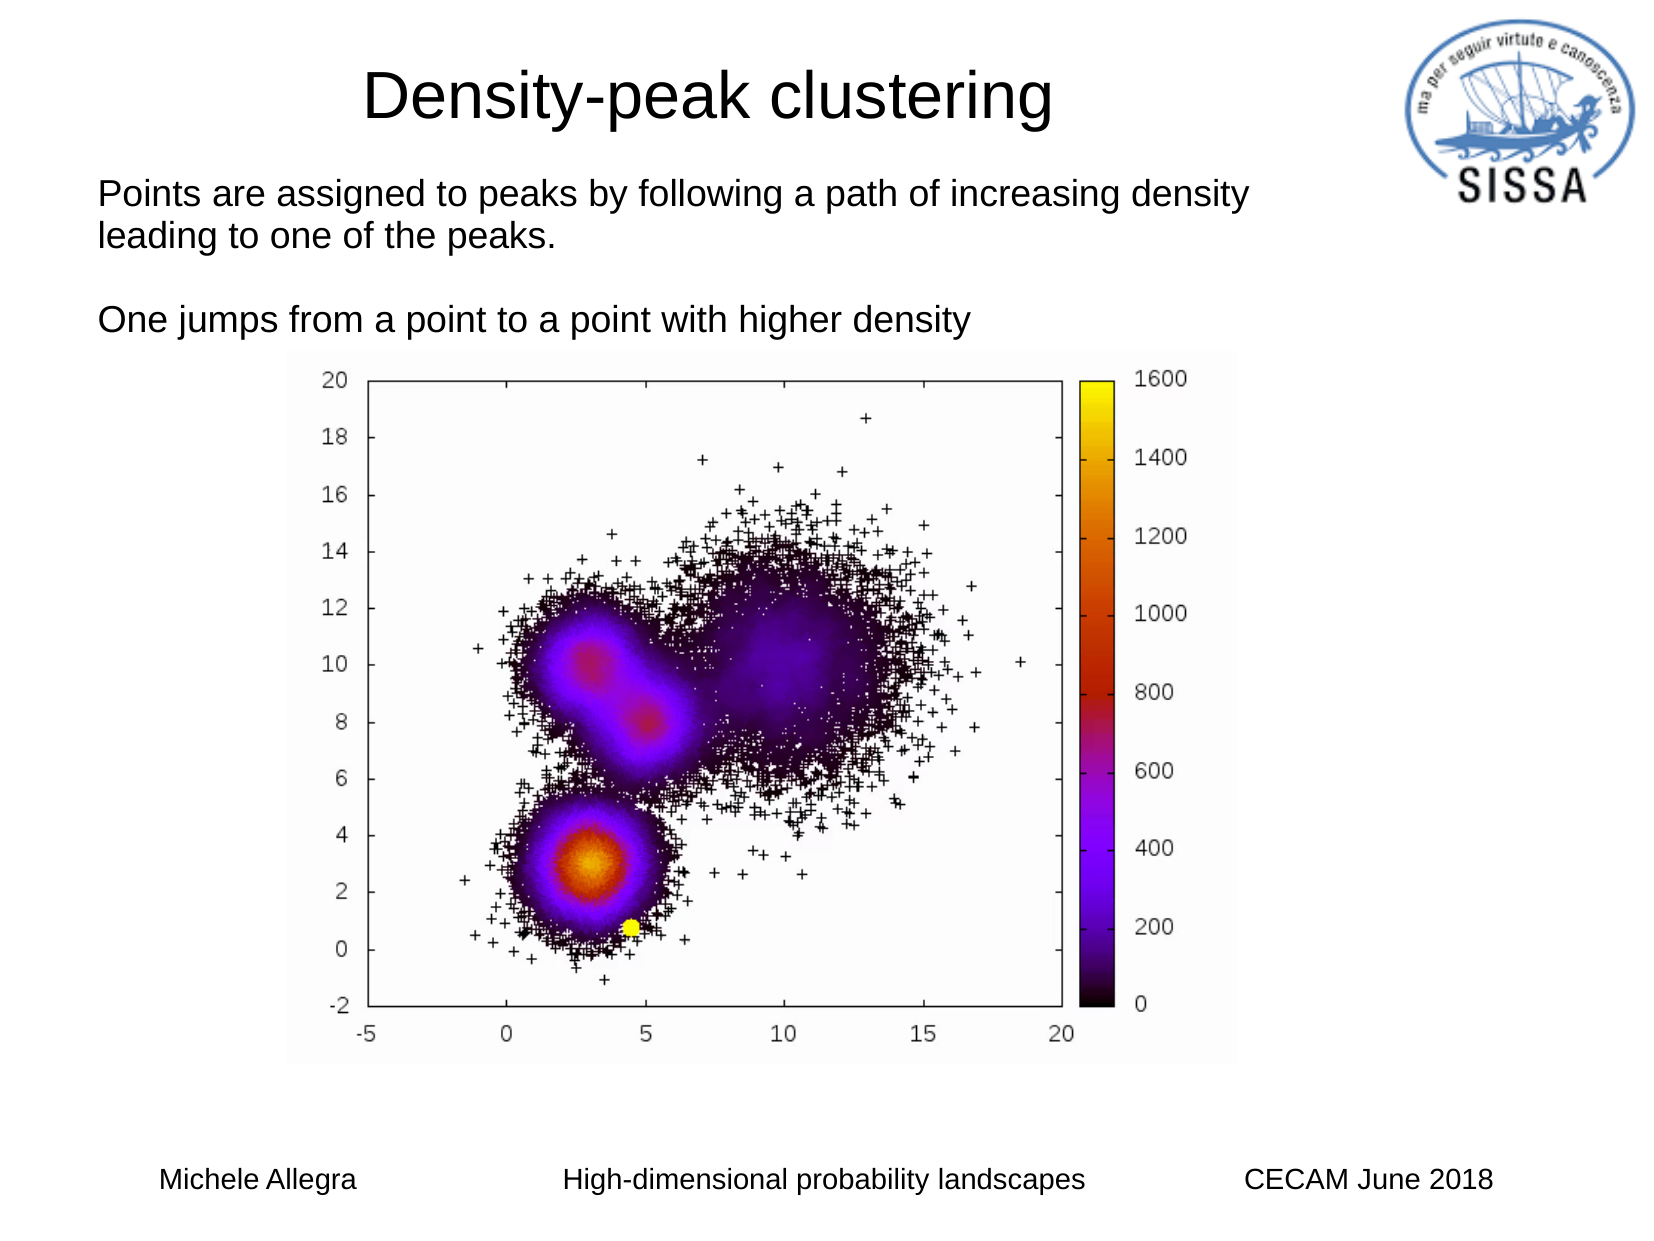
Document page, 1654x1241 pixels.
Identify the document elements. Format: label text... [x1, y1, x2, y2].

title Density-peak clustering [82, 44, 1335, 147]
title Michele Allegra High-dimensional probability landscapes CECAM June 2018 [82, 1141, 1571, 1217]
picture [1391, 16, 1652, 207]
text_box Points are assigned to peaks by following a path of increasing density leading to one of the peaks. One jumps from a point to a point with higher density [82, 165, 1382, 475]
text_box [285, 475, 1238, 1065]
